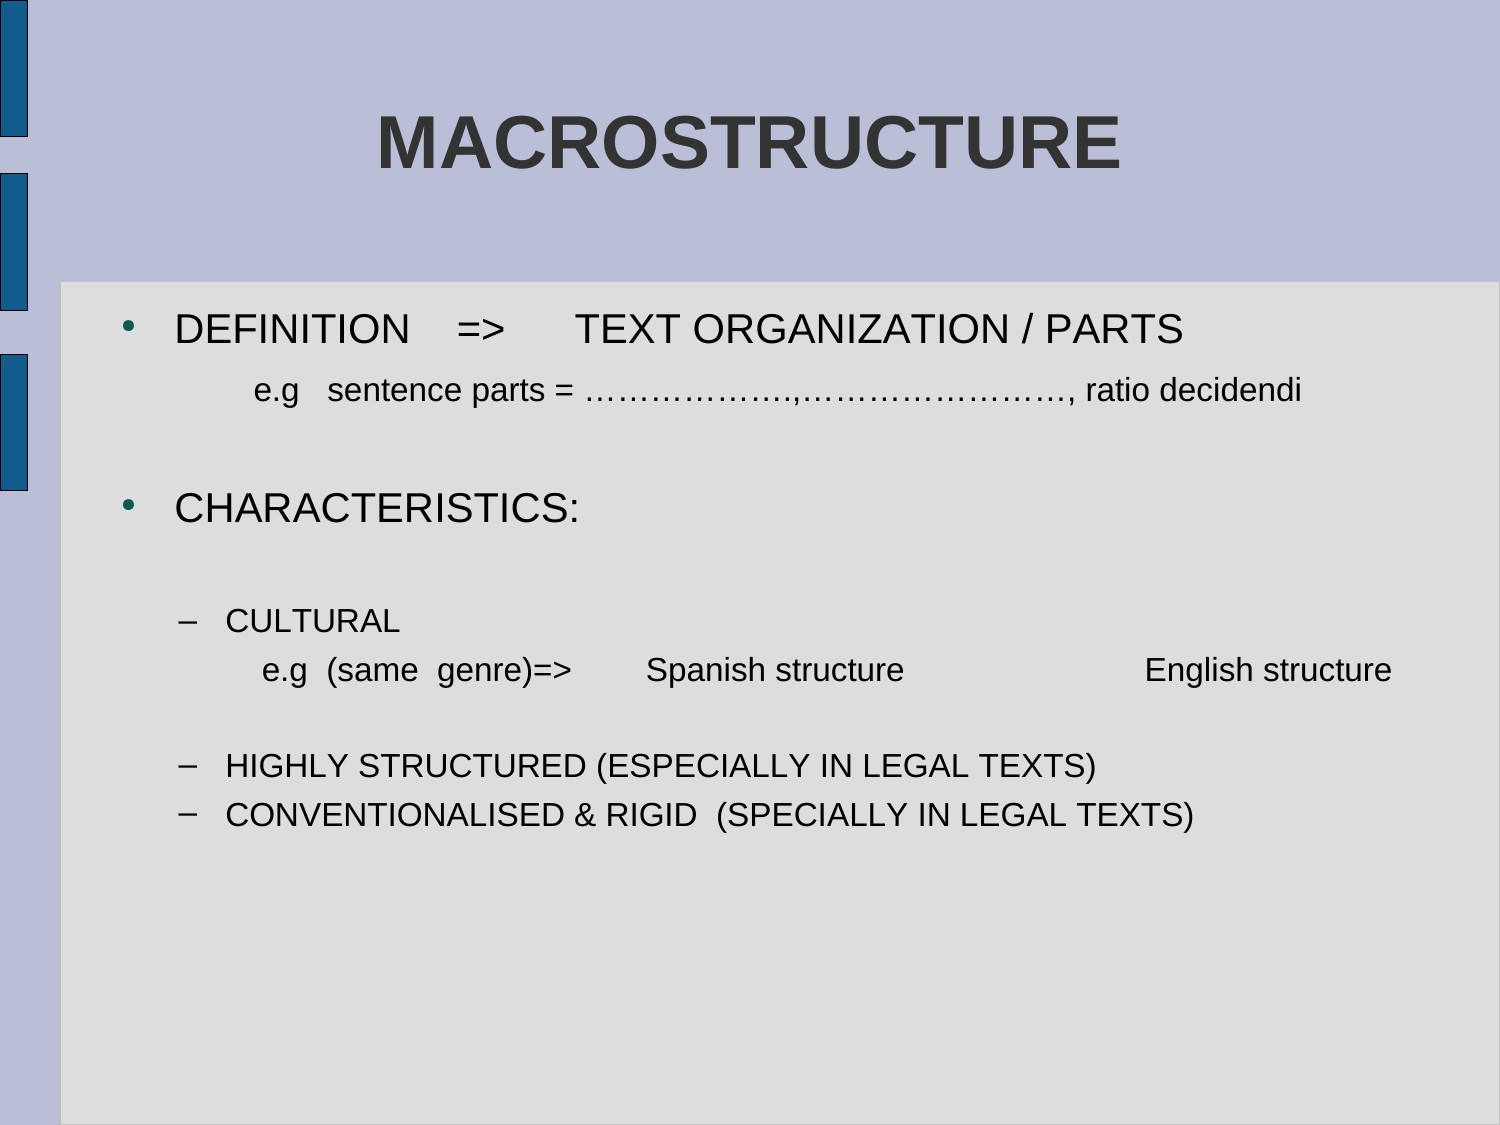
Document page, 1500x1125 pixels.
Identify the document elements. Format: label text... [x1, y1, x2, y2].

title MACROSTRUCTURE [75, 45, 1426, 233]
list DEFINITION => TEXT ORGANIZATION / PARTS e.g sentence parts = ……………….,……………………, ratio decidendi CHARACTERISTICS: CULTURAL e.g (same genre)=> Spanish structure English structure HIGHLY STRUCTURED (ESPECIALLY IN LEGAL TEXTS) CONVENTIONALISED & RIGID (SPECIALLY IN LEGAL TEXTS) [88, 294, 1439, 1063]
